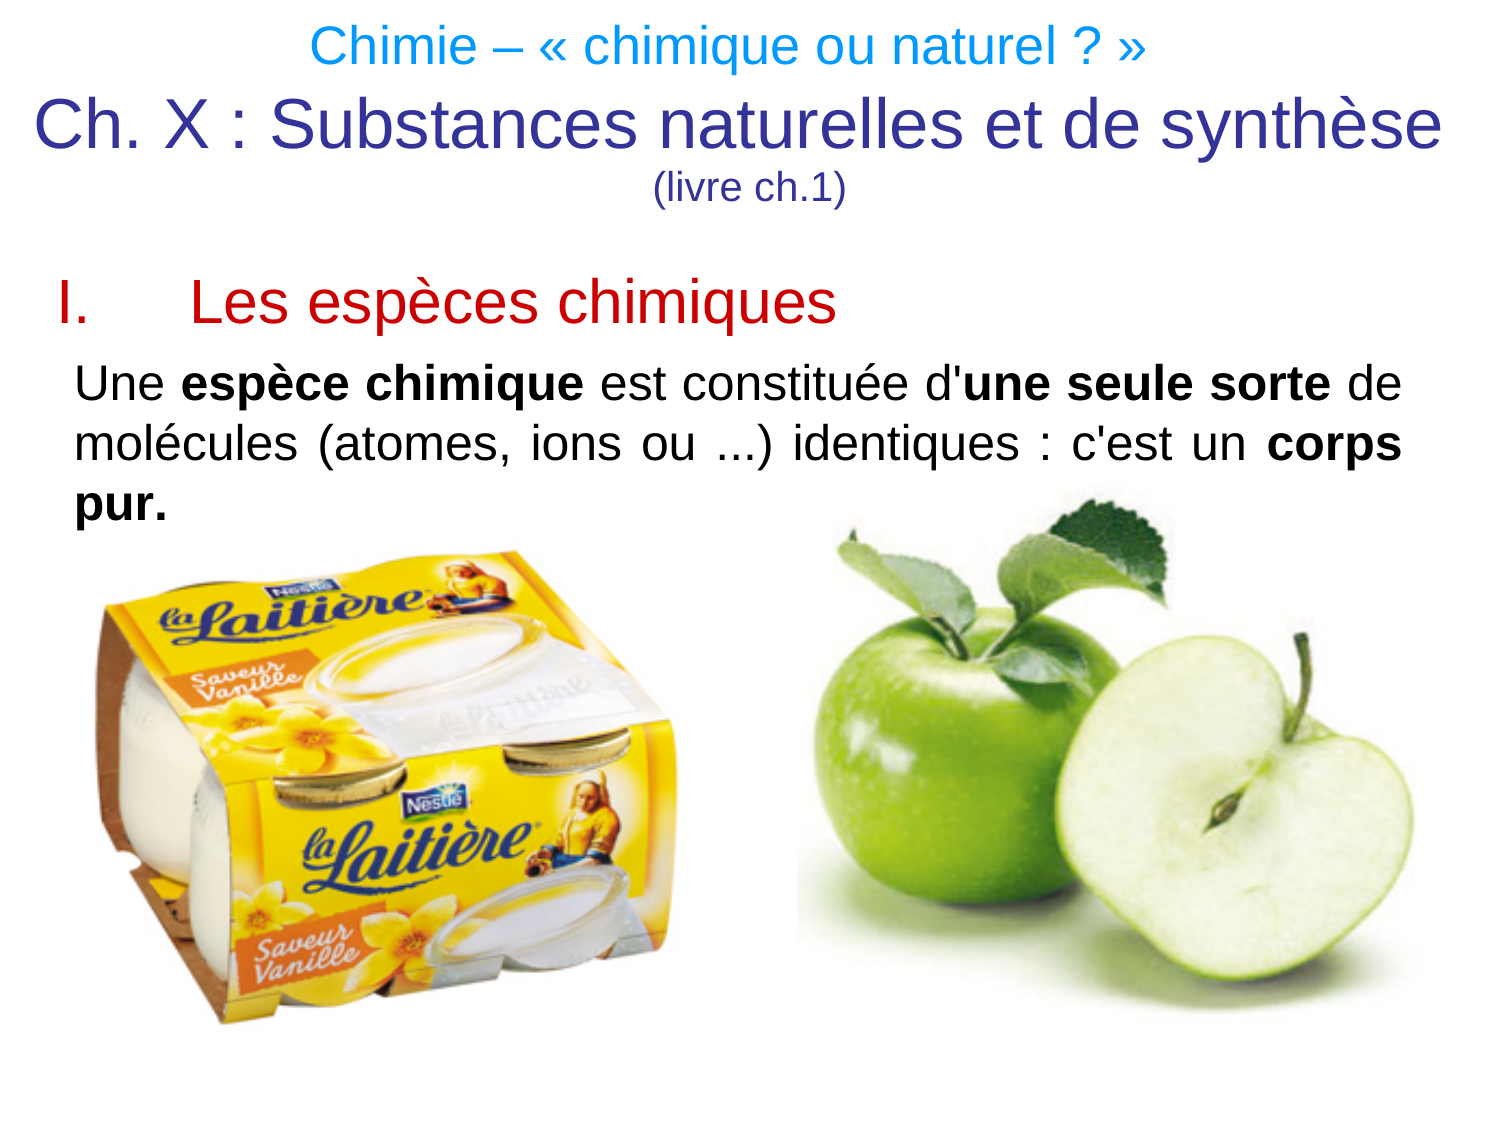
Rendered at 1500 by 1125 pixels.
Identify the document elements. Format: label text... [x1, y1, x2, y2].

list I. Les espèces chimiques [41, 259, 1182, 373]
title Chimie – « chimique ou naturel ? » Ch. X : Substances naturelles et de synthèse (livre ch.1) [0, 0, 1500, 219]
picture [797, 472, 1447, 1034]
picture [59, 539, 709, 1093]
text_box Une espèce chimique est constituée d'une seule sorte de molécules (atomes, ions ou ...) identiques : c'est un corps pur. [59, 343, 1418, 539]
